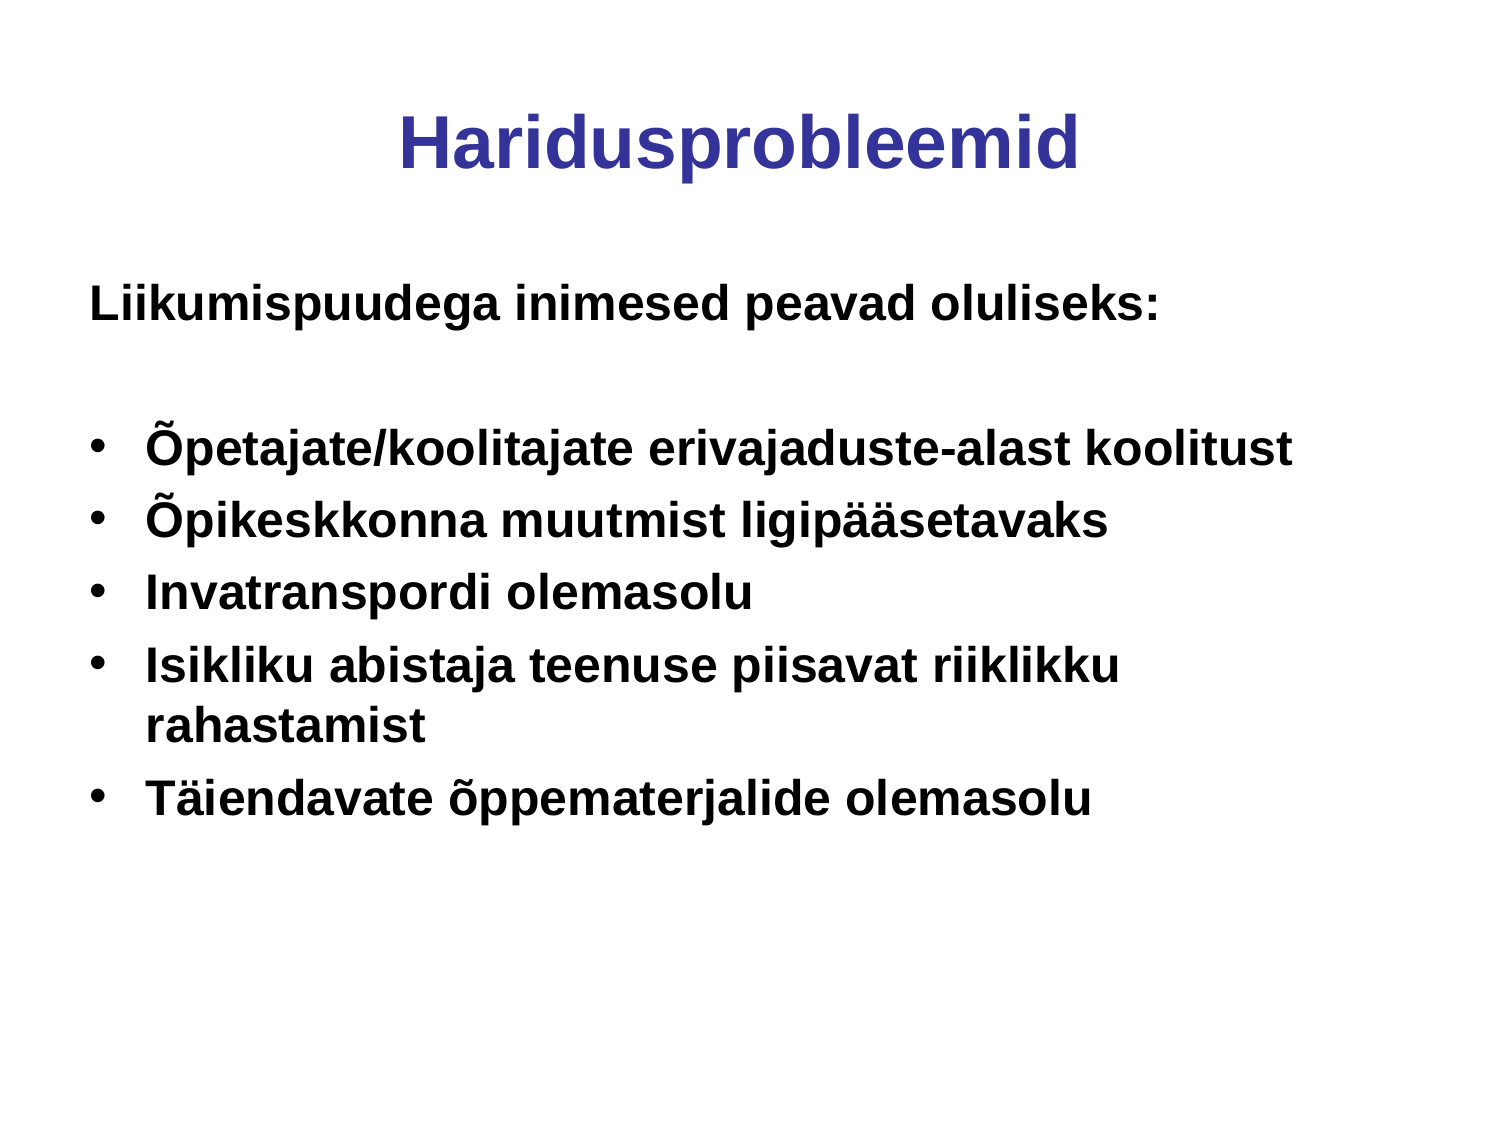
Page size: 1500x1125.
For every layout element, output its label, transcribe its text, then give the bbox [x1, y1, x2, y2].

title Haridusprobleemid [75, 45, 1426, 233]
list Liikumispuudega inimesed peavad oluliseks: Õpetajate/koolitajate erivajaduste-alast koolitust Õpikeskkonna muutmist ligipääsetavaks Invatranspordi olemasolu Isikliku abistaja teenuse piisavat riiklikku rahastamist Täiendavate õppematerjalide olemasolu [75, 262, 1426, 1005]
